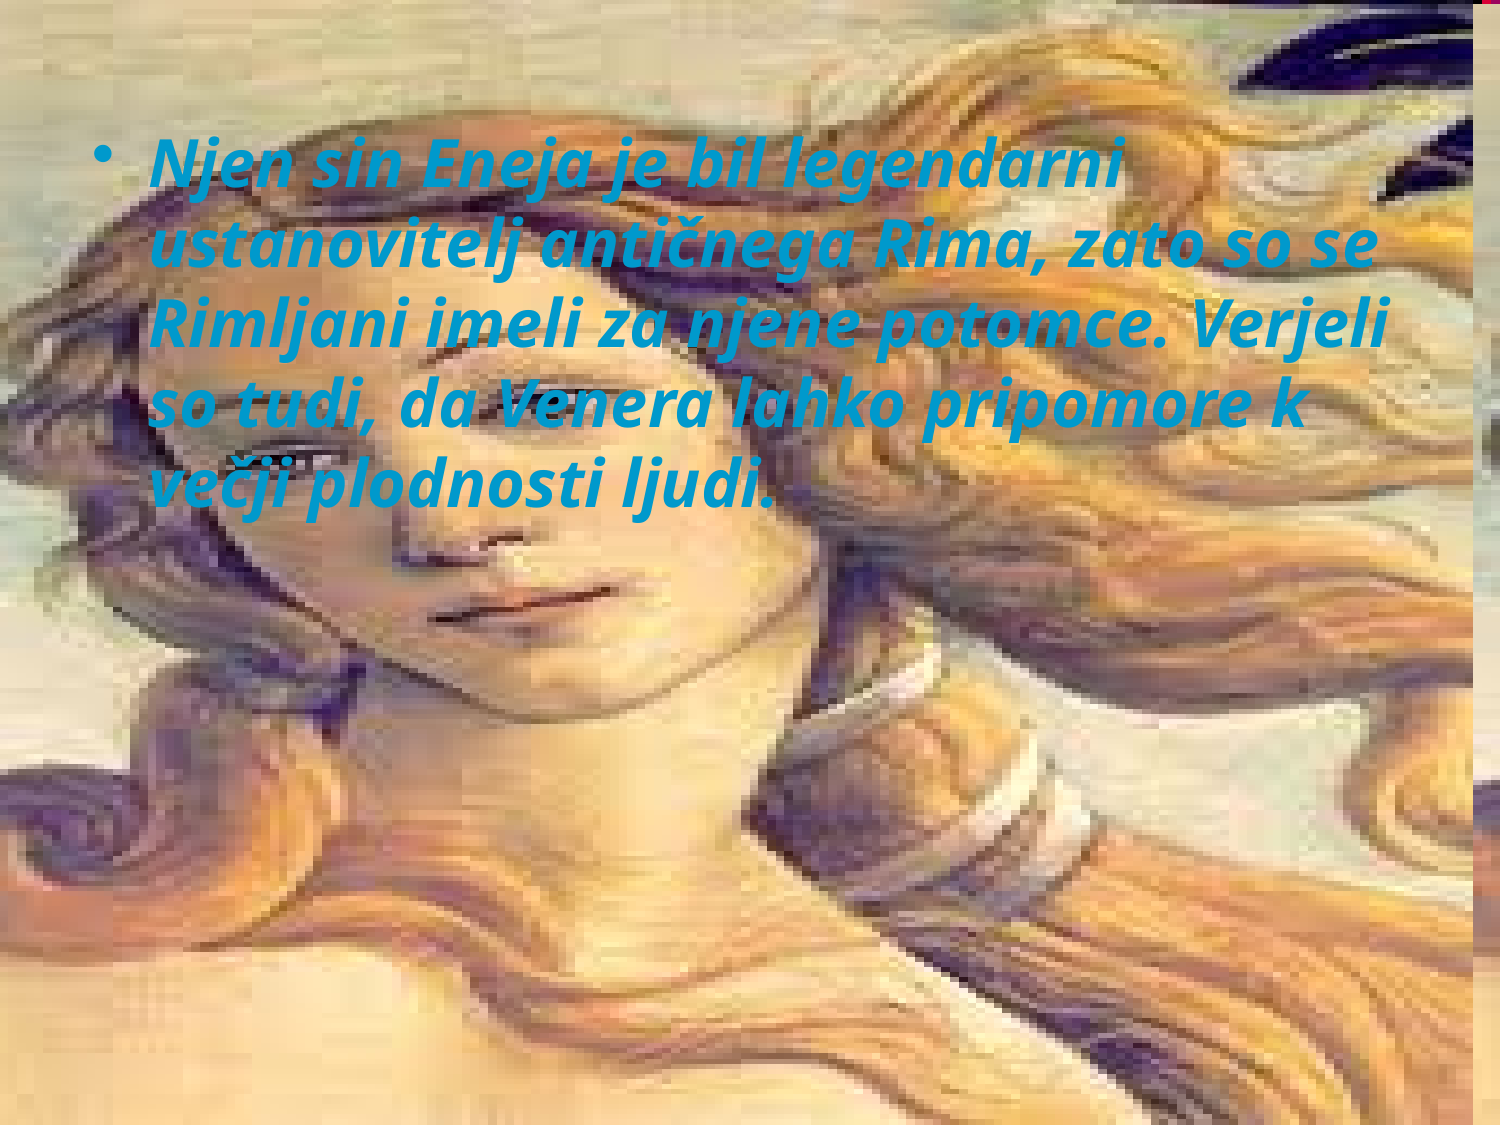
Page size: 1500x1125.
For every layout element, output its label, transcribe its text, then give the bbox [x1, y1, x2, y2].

list Njen sin Eneja je bil legendarni ustanovitelj antičnega Rima, zato so se Rimljani imeli za njene potomce. Verjeli so tudi, da Venera lahko pripomore k večji plodnosti ljudi. [76, 113, 1427, 856]
picture [0, 0, 1500, 1125]
